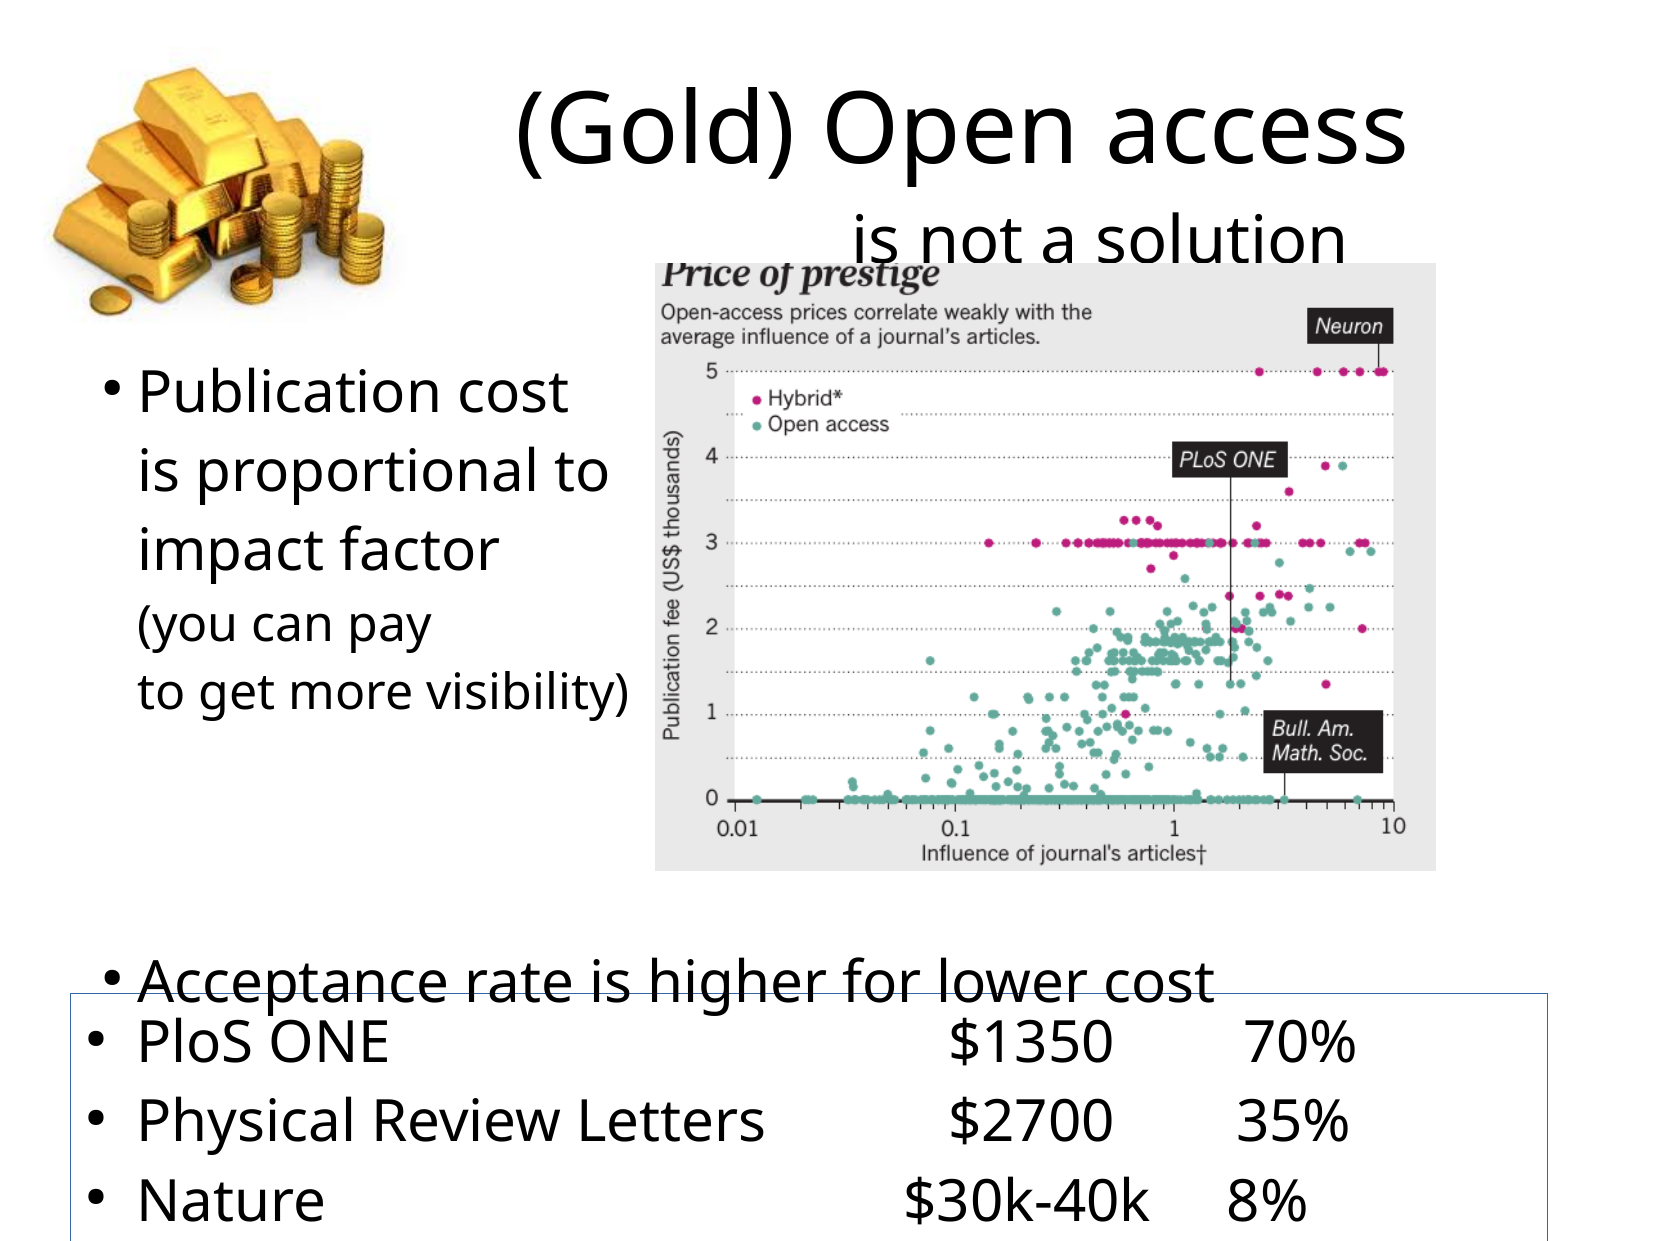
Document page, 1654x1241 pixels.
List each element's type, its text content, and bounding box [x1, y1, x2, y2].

text_box Publication cost is proportional to impact factor (you can pay to get more visibility) Acceptance rate is higher for lower cost [87, 342, 1619, 960]
text_box PloS ONE $1350 70% Physical Review Letters $2700 35% Nature $30k-40k 8% [70, 993, 1548, 1223]
picture [19, 47, 438, 343]
text_box (Gold) Open access is not a solution [438, 49, 1595, 319]
picture [655, 263, 1436, 871]
